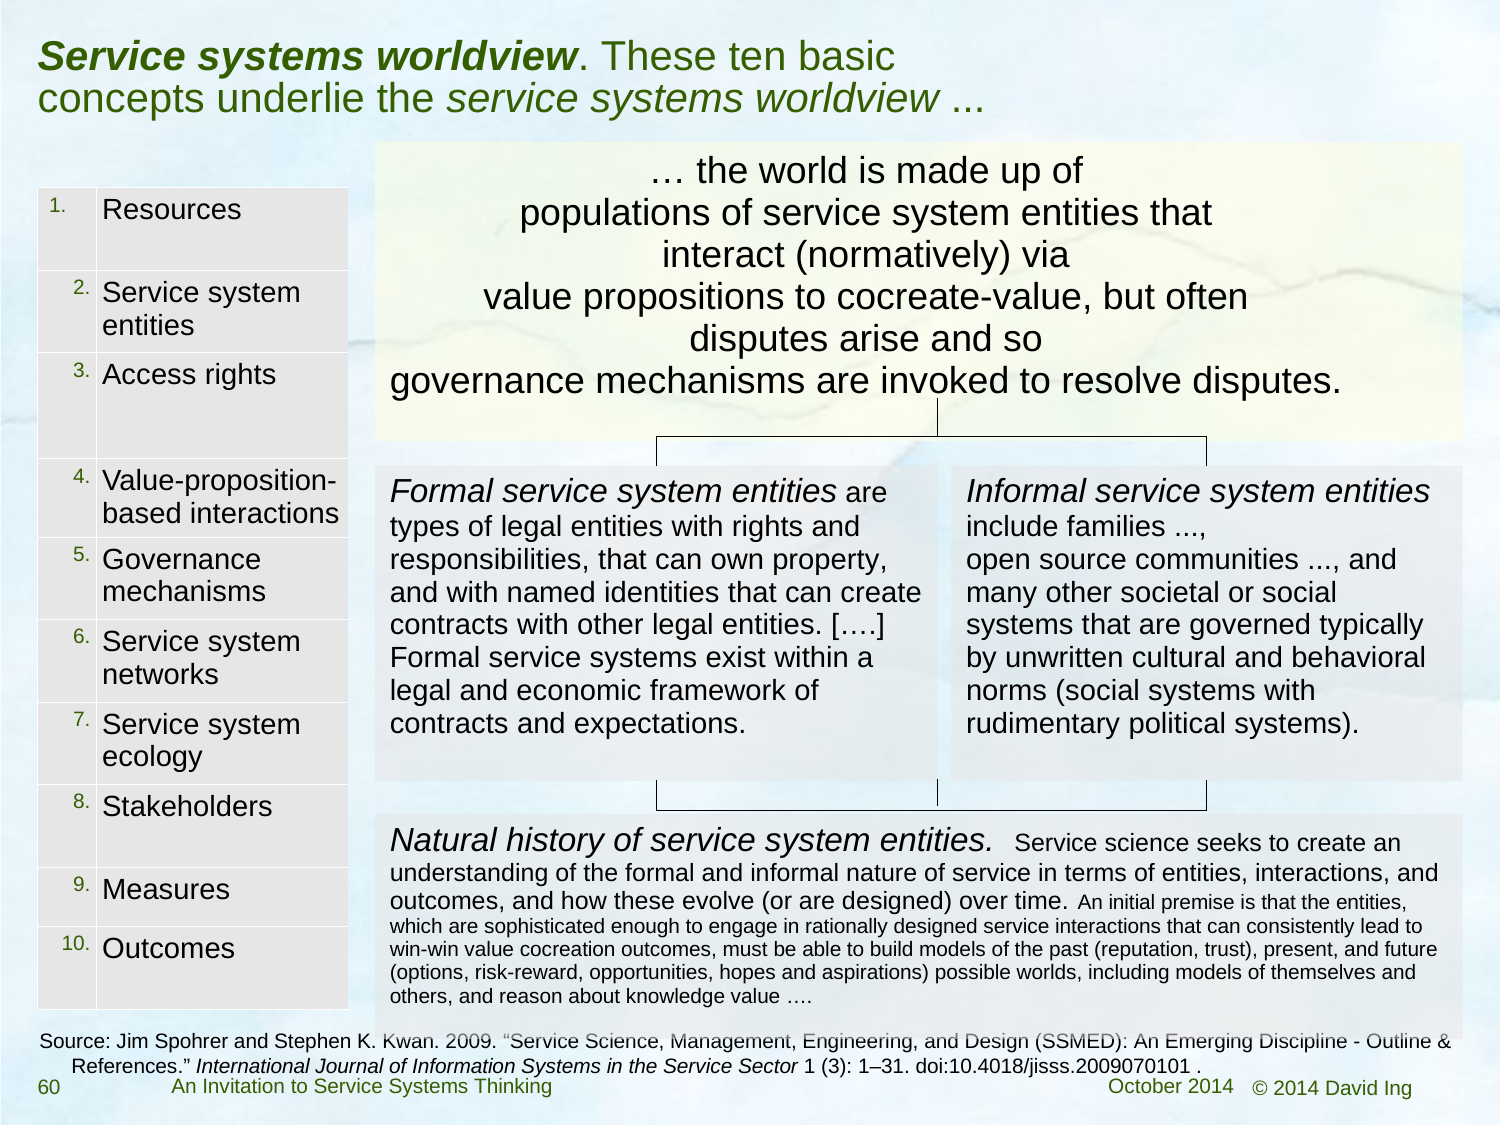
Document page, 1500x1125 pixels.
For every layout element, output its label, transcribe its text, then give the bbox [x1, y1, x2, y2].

table_cell Service system entities [97, 271, 348, 352]
table_cell Service system networks [97, 620, 348, 702]
table_cell [348, 352, 402, 459]
table_cell 9. [38, 868, 96, 926]
table_cell [348, 270, 402, 352]
table_cell Service system ecology [97, 703, 348, 784]
table_cell 6. [38, 620, 96, 702]
table_cell 10. [38, 927, 96, 1009]
text_box Formal service system entities are types of legal entities with rights and responsibilities, that can own property, and with named identities that can create contracts with other legal entities. [….] Formal service systems exist within a legal and economic framework of contracts and expectations. [375, 465, 938, 781]
table_cell [348, 702, 402, 784]
title Service systems worldview. These ten basic concepts underlie the service systems worldview ... [37, 37, 1016, 152]
table_header [348, 187, 402, 270]
table_cell Governance mechanisms [97, 538, 348, 619]
table_cell [348, 619, 375, 702]
picture [0, 0, 1500, 1125]
table_cell 4. [38, 459, 96, 537]
table_cell Outcomes [97, 927, 348, 1009]
table_cell Value-proposition-based interactions [97, 459, 348, 537]
text_box Informal service system entities include families ..., open source communities ..., and many other societal or social systems that are governed typically by unwritten cultural and behavioral norms (social systems with rudimentary political systems). [951, 465, 1463, 781]
table_cell [348, 459, 402, 537]
table_cell [348, 537, 375, 619]
table_cell [348, 867, 375, 926]
text_box Source: Jim Spohrer and Stephen K. Kwan. 2009. “Service Science, Management, Engineering, and Design (SSMED): An Emerging Discipline - Outline & References.” International Journal of Information Systems in the Service Sector 1 (3): 1–31. doi:10.4018/jisss.2009070101 . [24, 1020, 1495, 1108]
table_cell 2. [38, 271, 96, 352]
text_box … the world is made up of populations of service system entities that interact (normatively) via value propositions to cocreate-value, but often disputes arise and so governance mechanisms are invoked to resolve disputes. [375, 141, 1463, 441]
text_box Natural history of service system entities. Service science seeks to create an understanding of the formal and informal nature of service in terms of entities, interactions, and outcomes, and how these evolve (or are designed) over time. An initial premise is that the entities, which are sophisticated enough to engage in rationally designed service interactions that can consistently lead to win-win value cocreation outcomes, must be able to build models of the past (reputation, trust), present, and future (options, risk-reward, opportunities, hopes and aspirations) possible worlds, including models of themselves and others, and reason about knowledge value …. [375, 814, 1463, 1040]
table_cell Access rights [97, 353, 348, 458]
table_cell [348, 926, 375, 1009]
table_header 1. [38, 188, 96, 270]
table_cell 3. [38, 353, 96, 458]
table_cell Stakeholders [97, 785, 348, 867]
table_cell Measures [97, 868, 348, 926]
table_cell 5. [38, 538, 96, 619]
table_header Resources [97, 188, 348, 270]
table_cell [348, 784, 402, 867]
table_cell 7. [38, 703, 96, 784]
table_cell 8. [38, 785, 96, 867]
